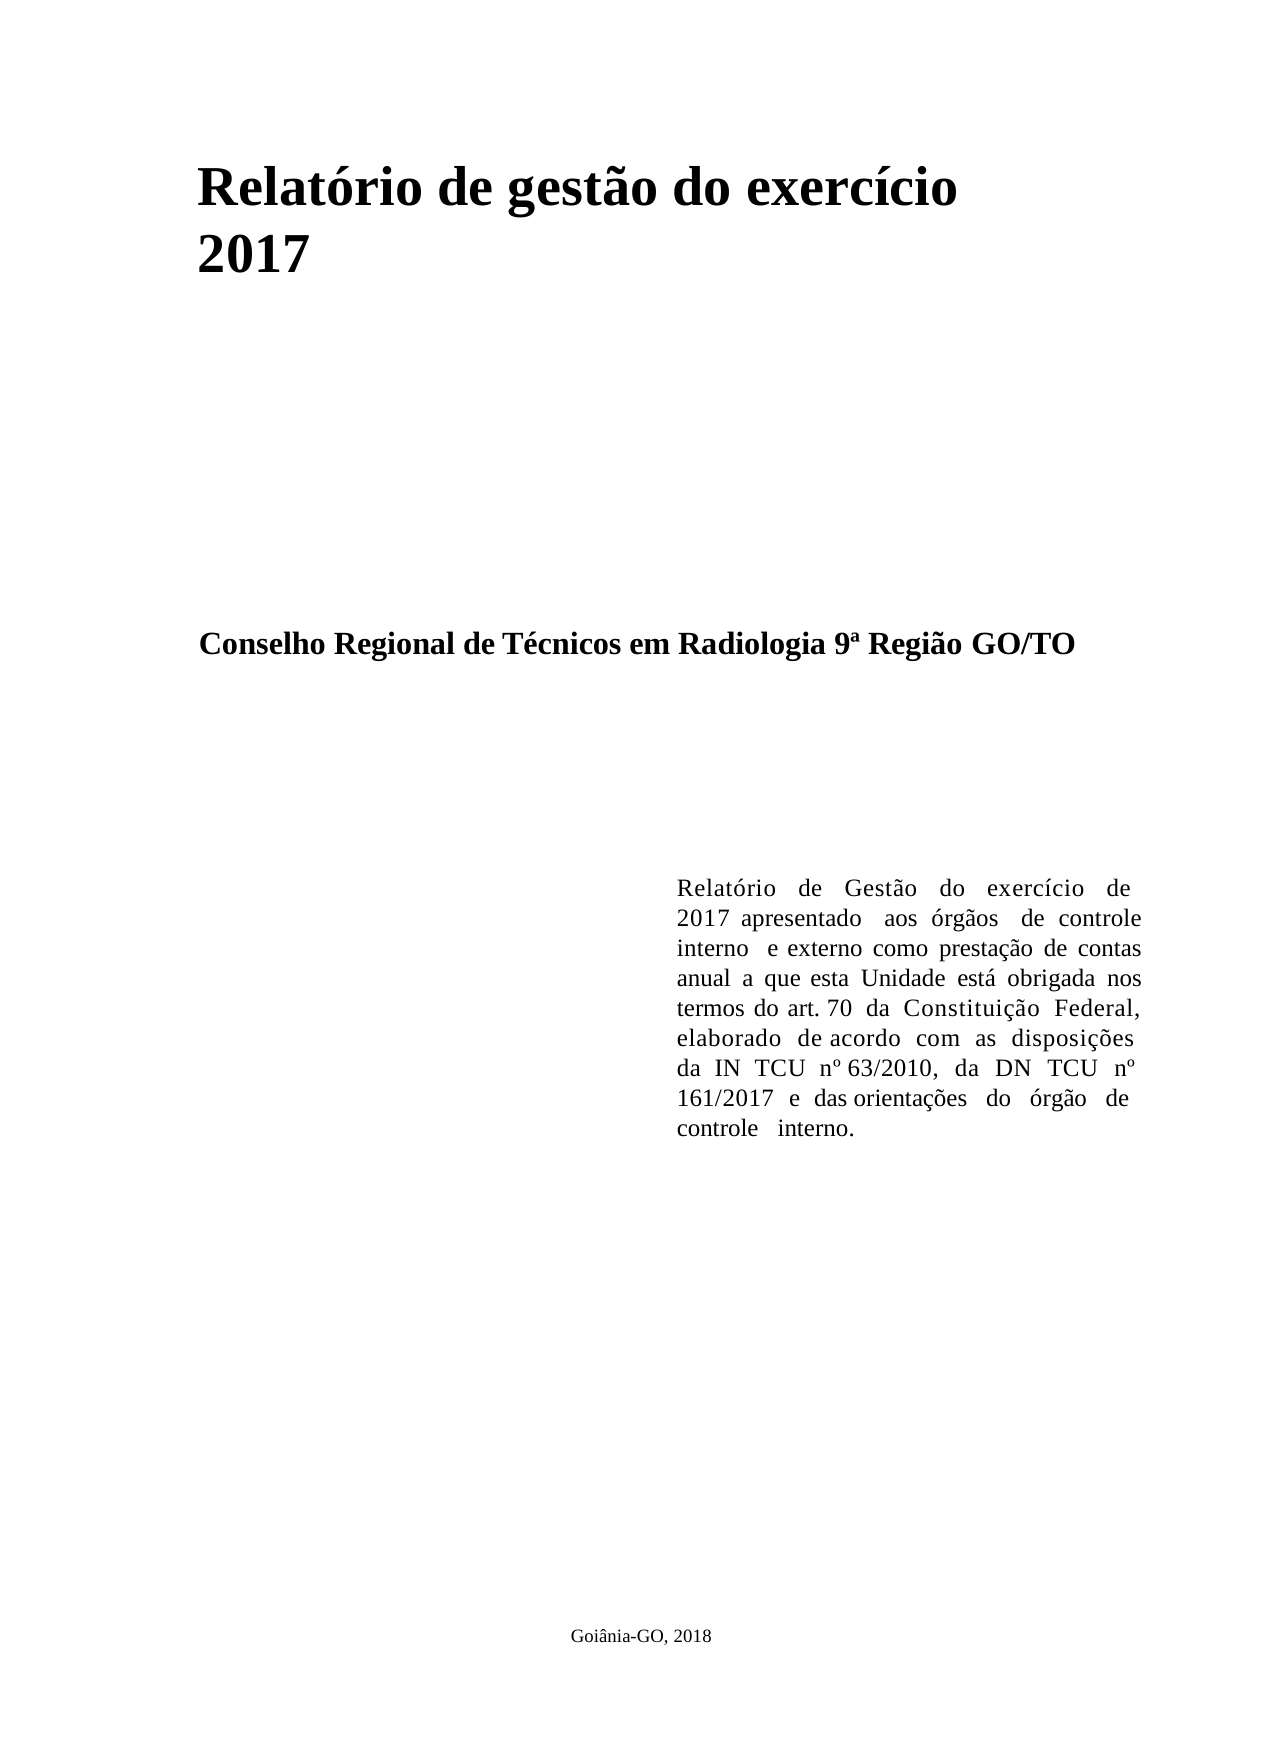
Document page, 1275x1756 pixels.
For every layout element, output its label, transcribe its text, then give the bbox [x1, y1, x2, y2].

text_box Relatório de Gestão do exercício de 2017 apresentado aos órgãos de controle interno e externo como prestação de contas anual a que esta Unidade está obrigada nos termos do art. 70 da Constituição Federal, elaborado de acordo com as disposições da IN TCU nº 63/2010, da DN TCU nº 161/2017 e das orientações do órgão de controle interno. [674, 871, 1148, 1110]
text_box Relatório de gestão do exercício 2017 [195, 148, 1086, 210]
text_box Conselho Regional de Técnicos em Radiologia 9ª Região GO/TO [196, 622, 1085, 659]
text_box Goiânia-GO, 2018 [568, 1623, 713, 1647]
